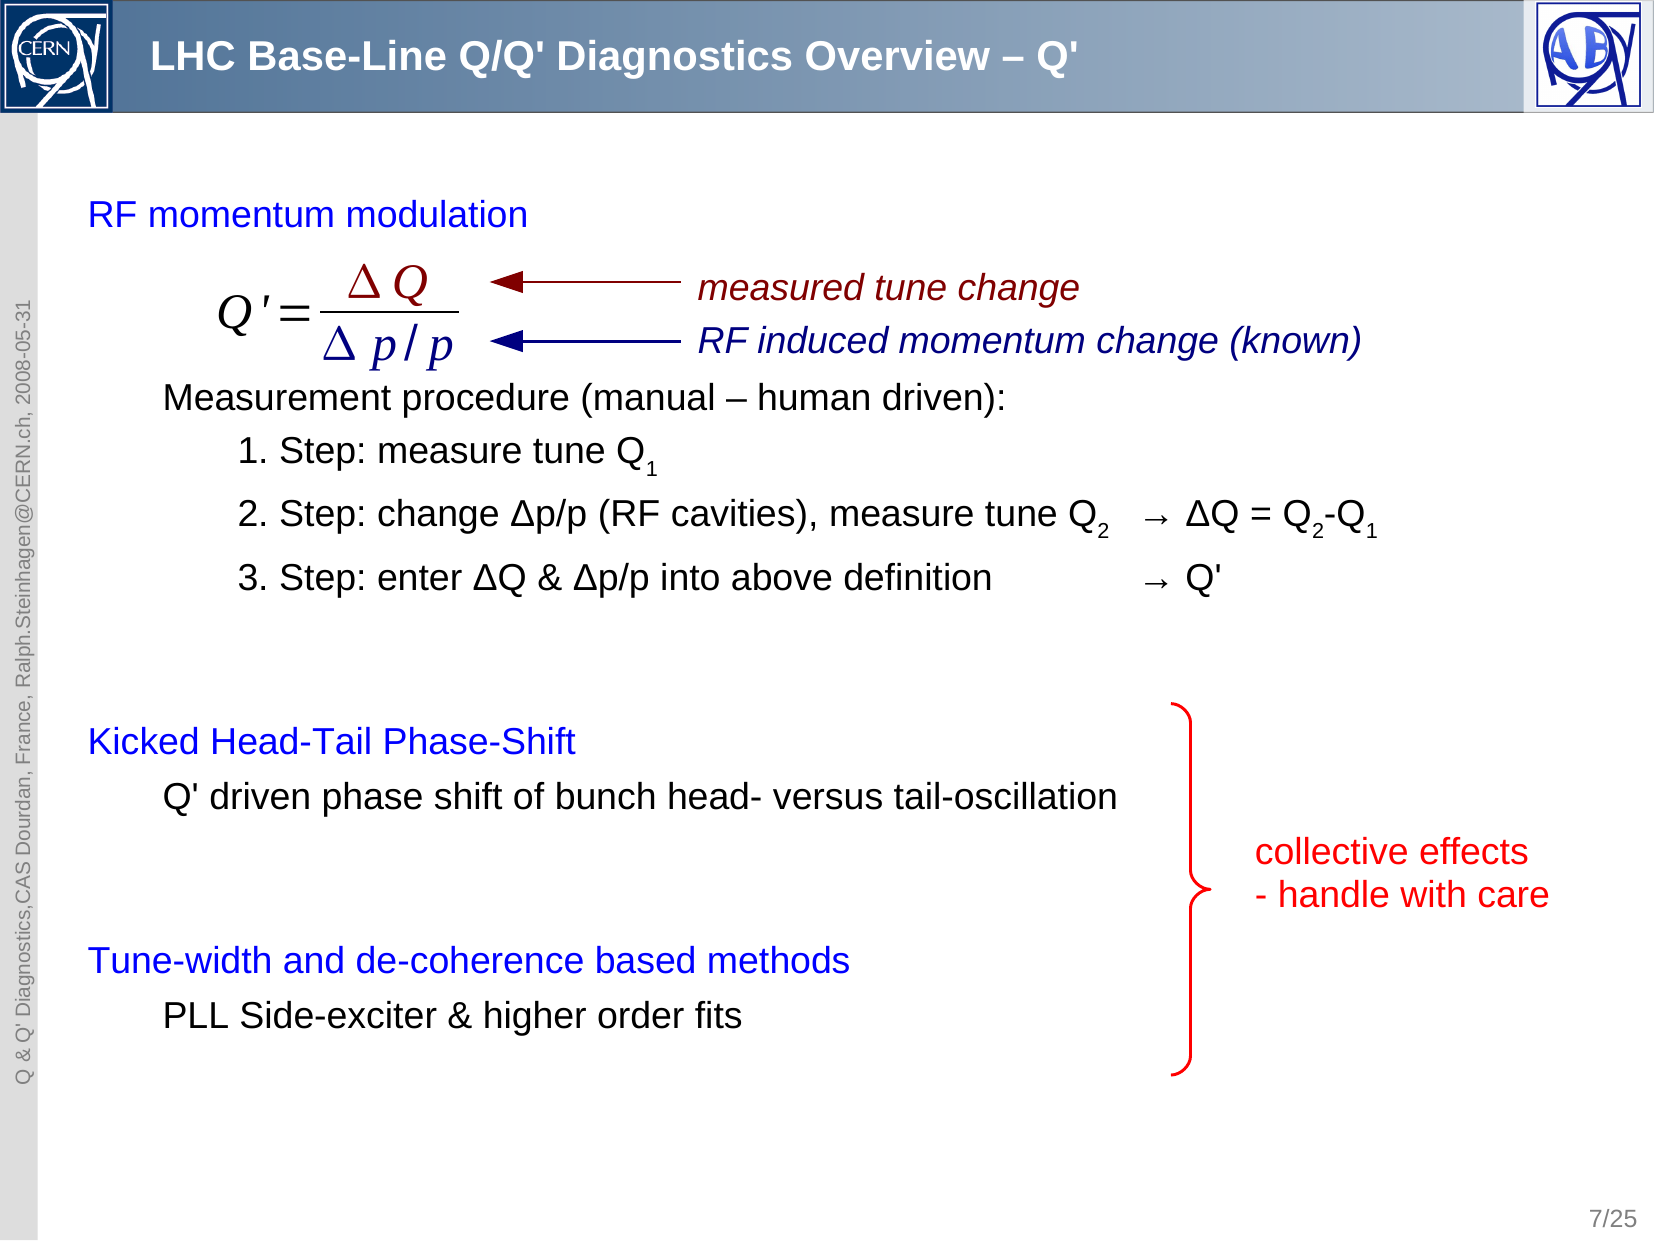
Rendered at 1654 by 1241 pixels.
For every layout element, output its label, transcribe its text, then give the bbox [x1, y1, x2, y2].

text_box RF induced momentum change (known) [682, 312, 1377, 370]
picture [0, 0, 113, 113]
text_box collective effects - handle with care [1240, 823, 1635, 938]
chart [203, 254, 472, 373]
list RF momentum modulation Measurement procedure (manual – human driven): 1. Step: measure tune Q1 2. Step: change Δp/p (RF cavities), measure tune Q2 → ΔQ = Q2-Q1 3. Step: enter ΔQ & Δp/p into above definition → Q' Kicked Head-Tail Phase-Shift Q' driven phase shift of bunch head- versus tail-oscillation Tune-width and de-coherence based methods PLL Side-exciter & higher order fits [87, 137, 1438, 1037]
title LHC Base-Line Q/Q' Diagnostics Overview – Q' [150, 0, 1514, 113]
text_box measured tune change [682, 259, 1095, 312]
picture [1535, 1, 1642, 108]
